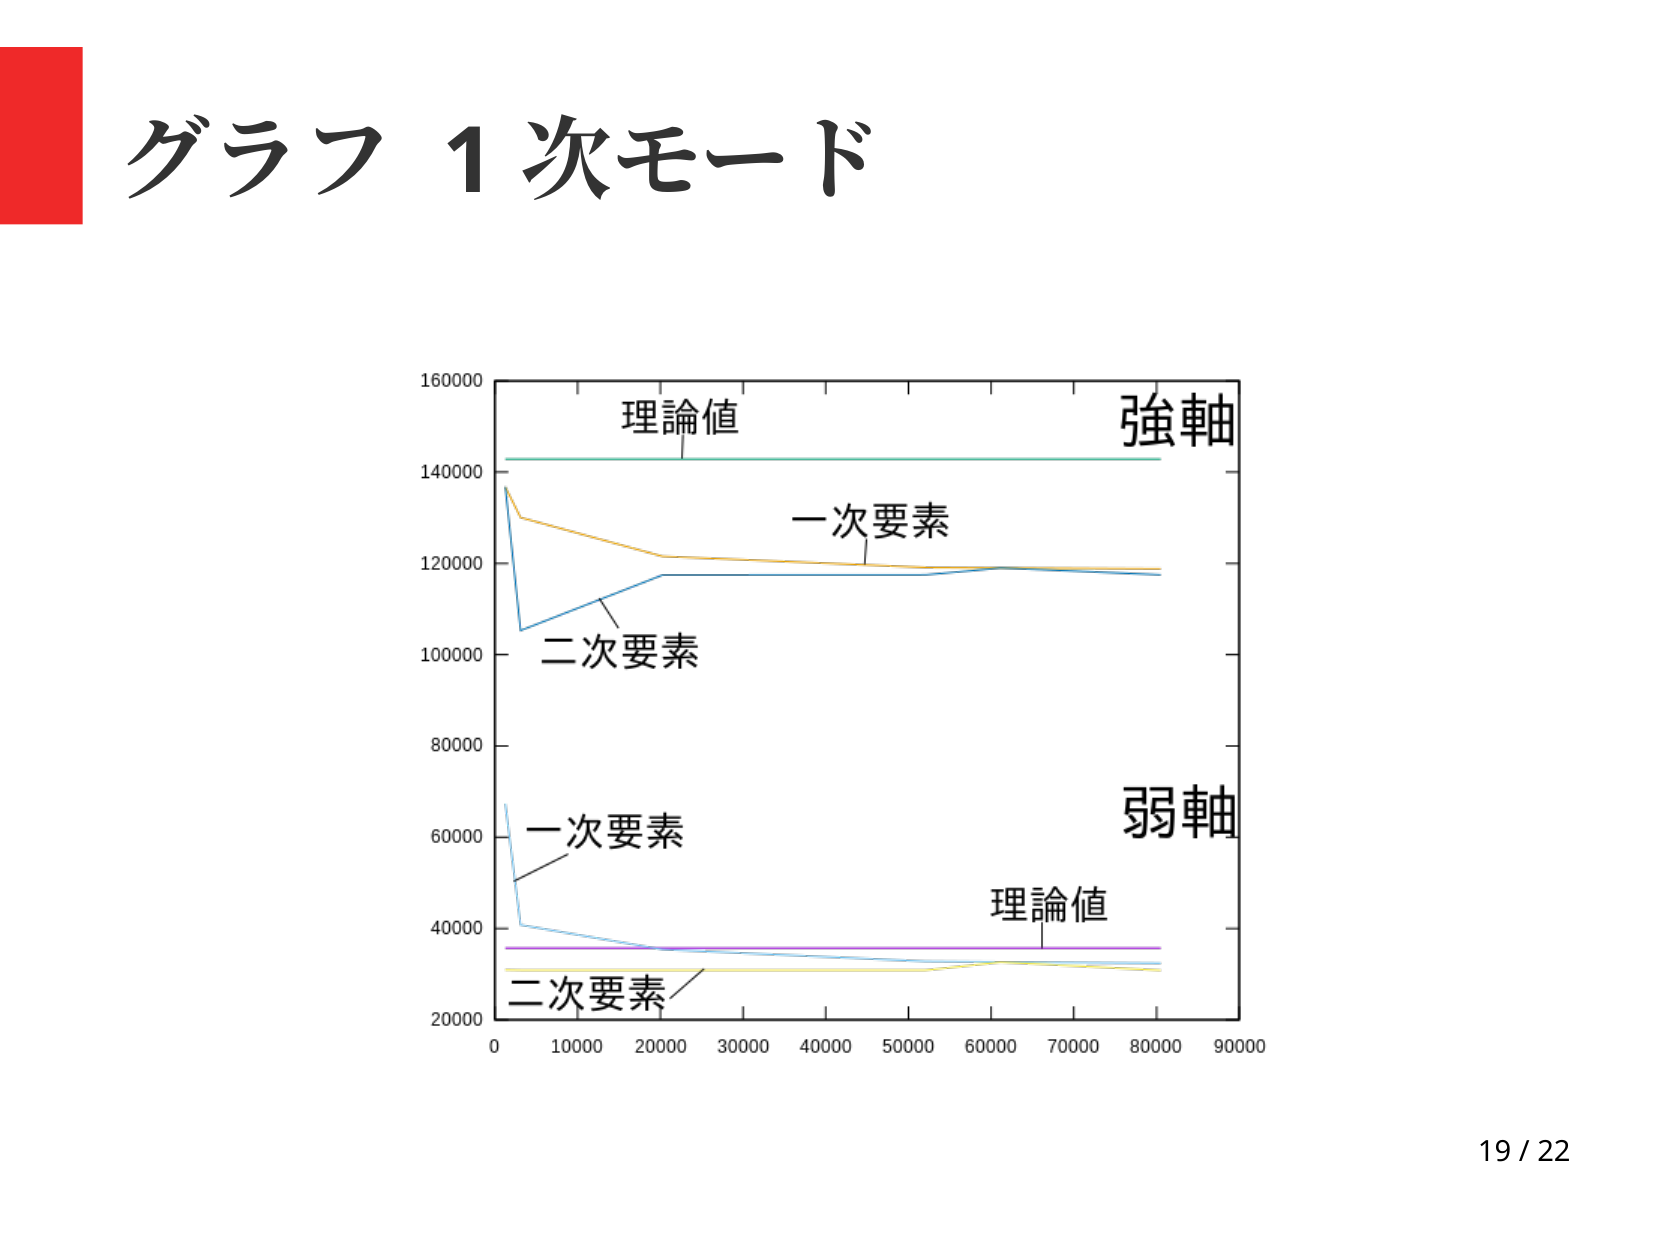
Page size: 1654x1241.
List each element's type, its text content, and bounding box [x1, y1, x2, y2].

title グラフ 1次モード [118, 49, 1571, 257]
picture [377, 354, 1277, 1074]
